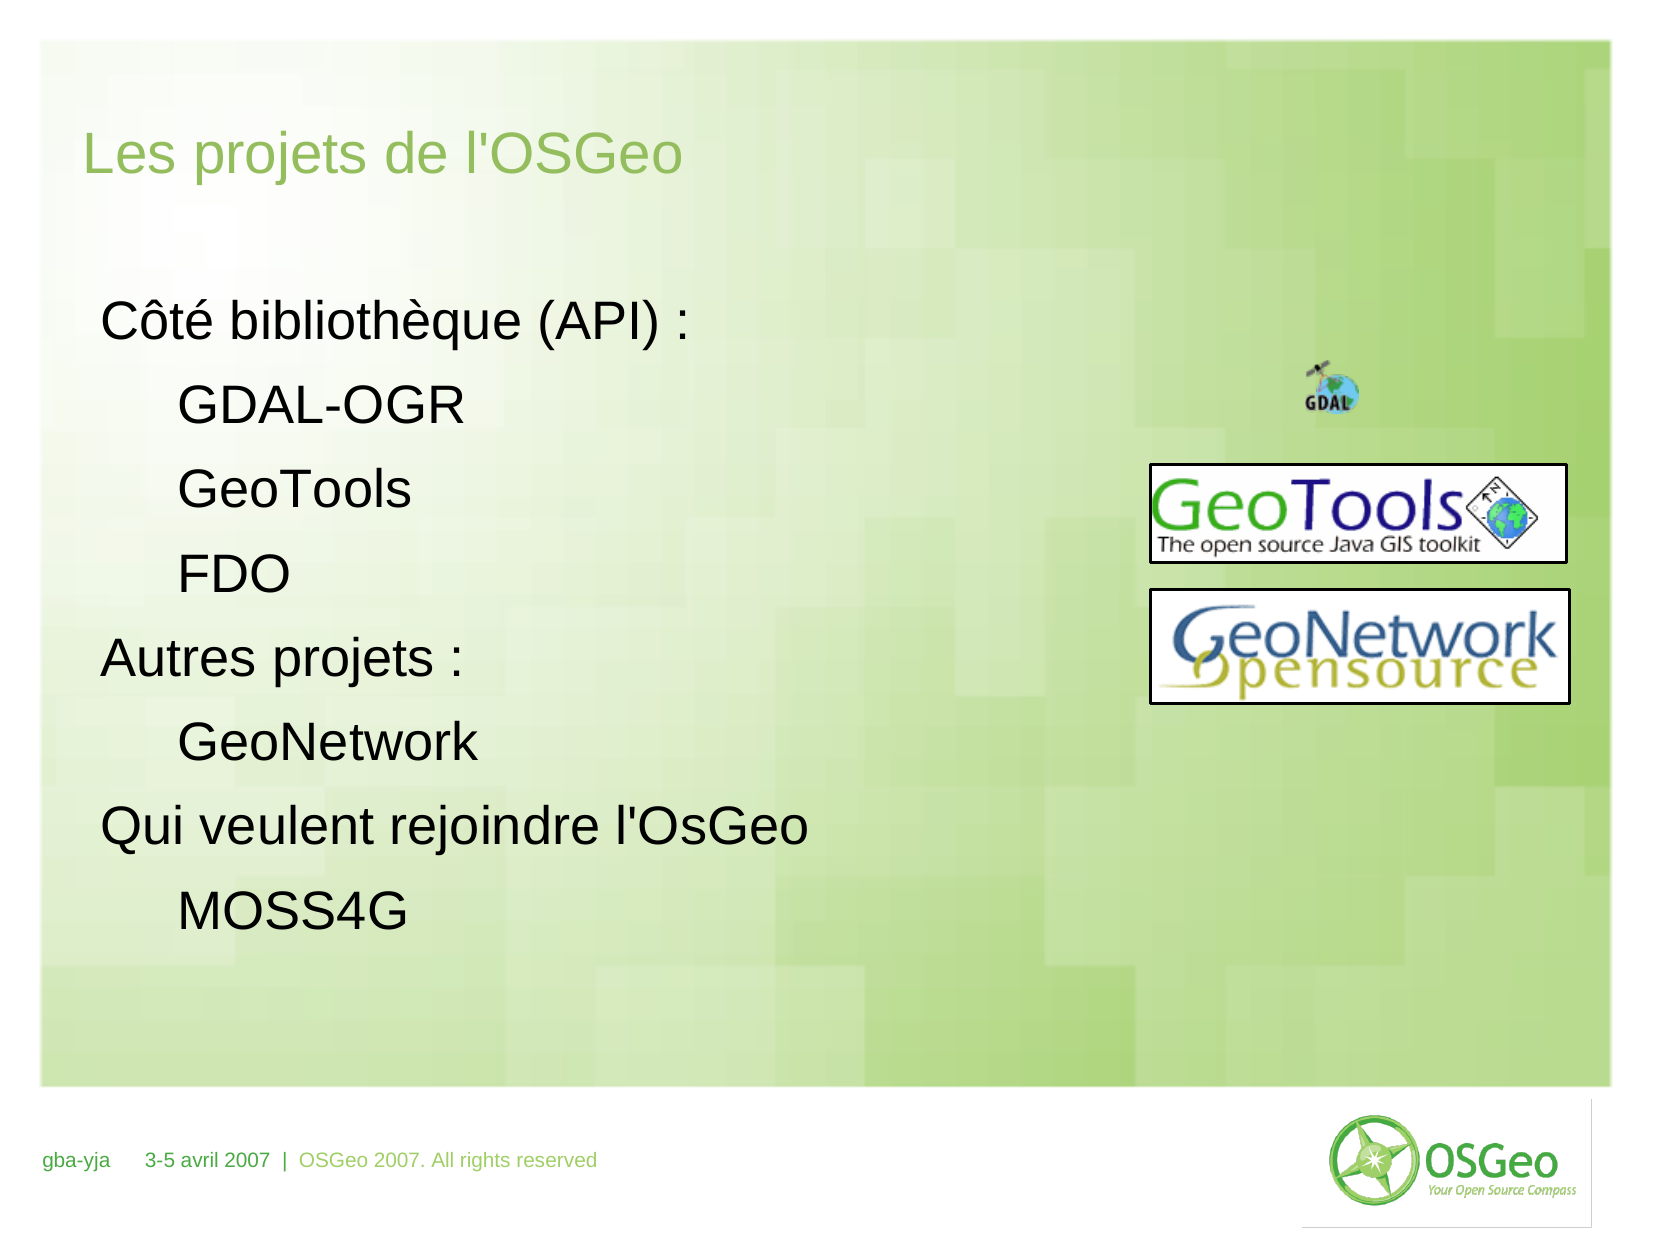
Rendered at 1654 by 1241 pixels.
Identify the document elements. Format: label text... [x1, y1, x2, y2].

title Les projets de l'OSGeo [82, 49, 1571, 257]
list Côté bibliothèque (API) : GDAL-OGR GeoTools FDO Autres projets : GeoNetwork Qui veulent rejoindre l'OsGeo MOSS4G [82, 290, 1571, 1109]
picture [0, 1, 1654, 1239]
